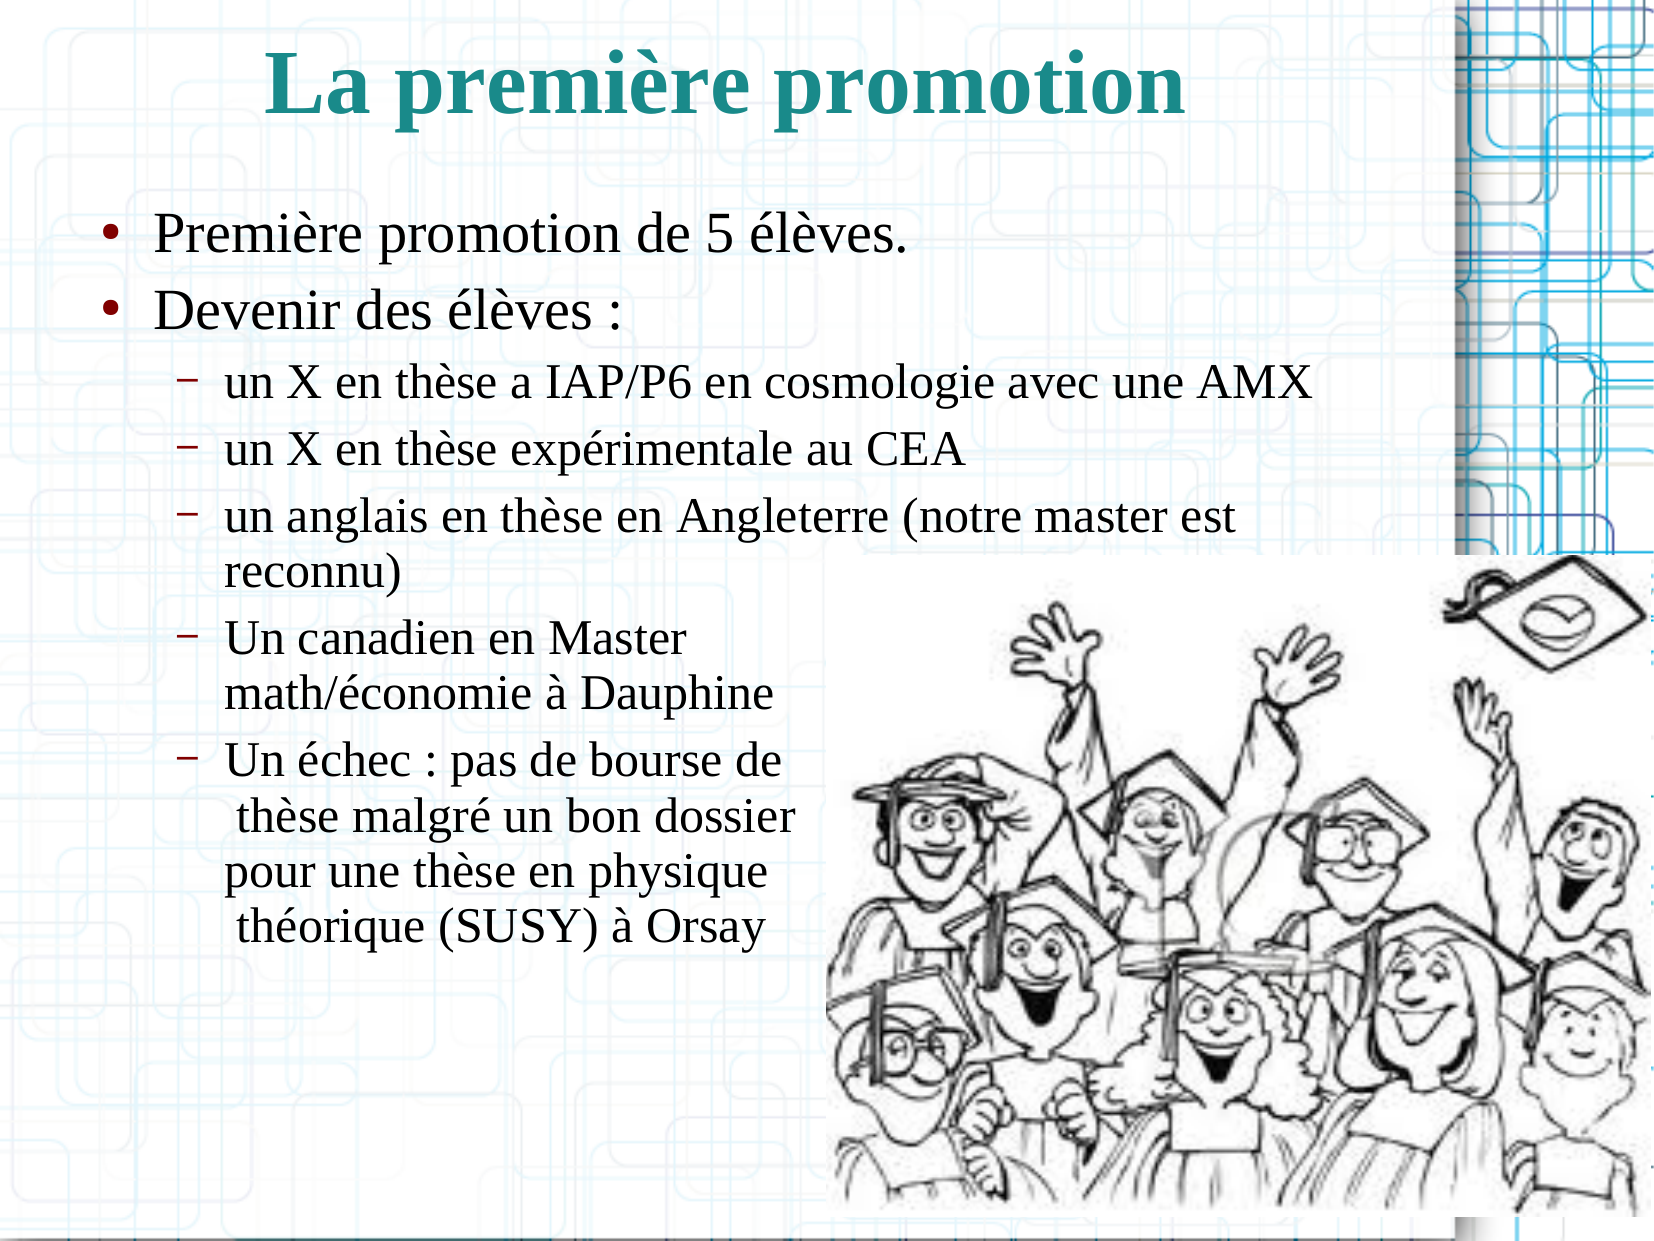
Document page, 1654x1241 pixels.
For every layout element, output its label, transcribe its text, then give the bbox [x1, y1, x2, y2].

picture [0, 0, 1654, 1241]
title La première promotion [0, 29, 1453, 136]
list Première promotion de 5 élèves. Devenir des élèves : un X en thèse a IAP/P6 en cosmologie avec une AMX un X en thèse expérimentale au CEA un anglais en thèse en Angleterre (notre master est reconnu) Un canadien en Master math/économie à Dauphine Un échec : pas de bourse de thèse malgré un bon dossier pour une thèse en physique théorique (SUSY) à Orsay [82, 200, 1418, 954]
